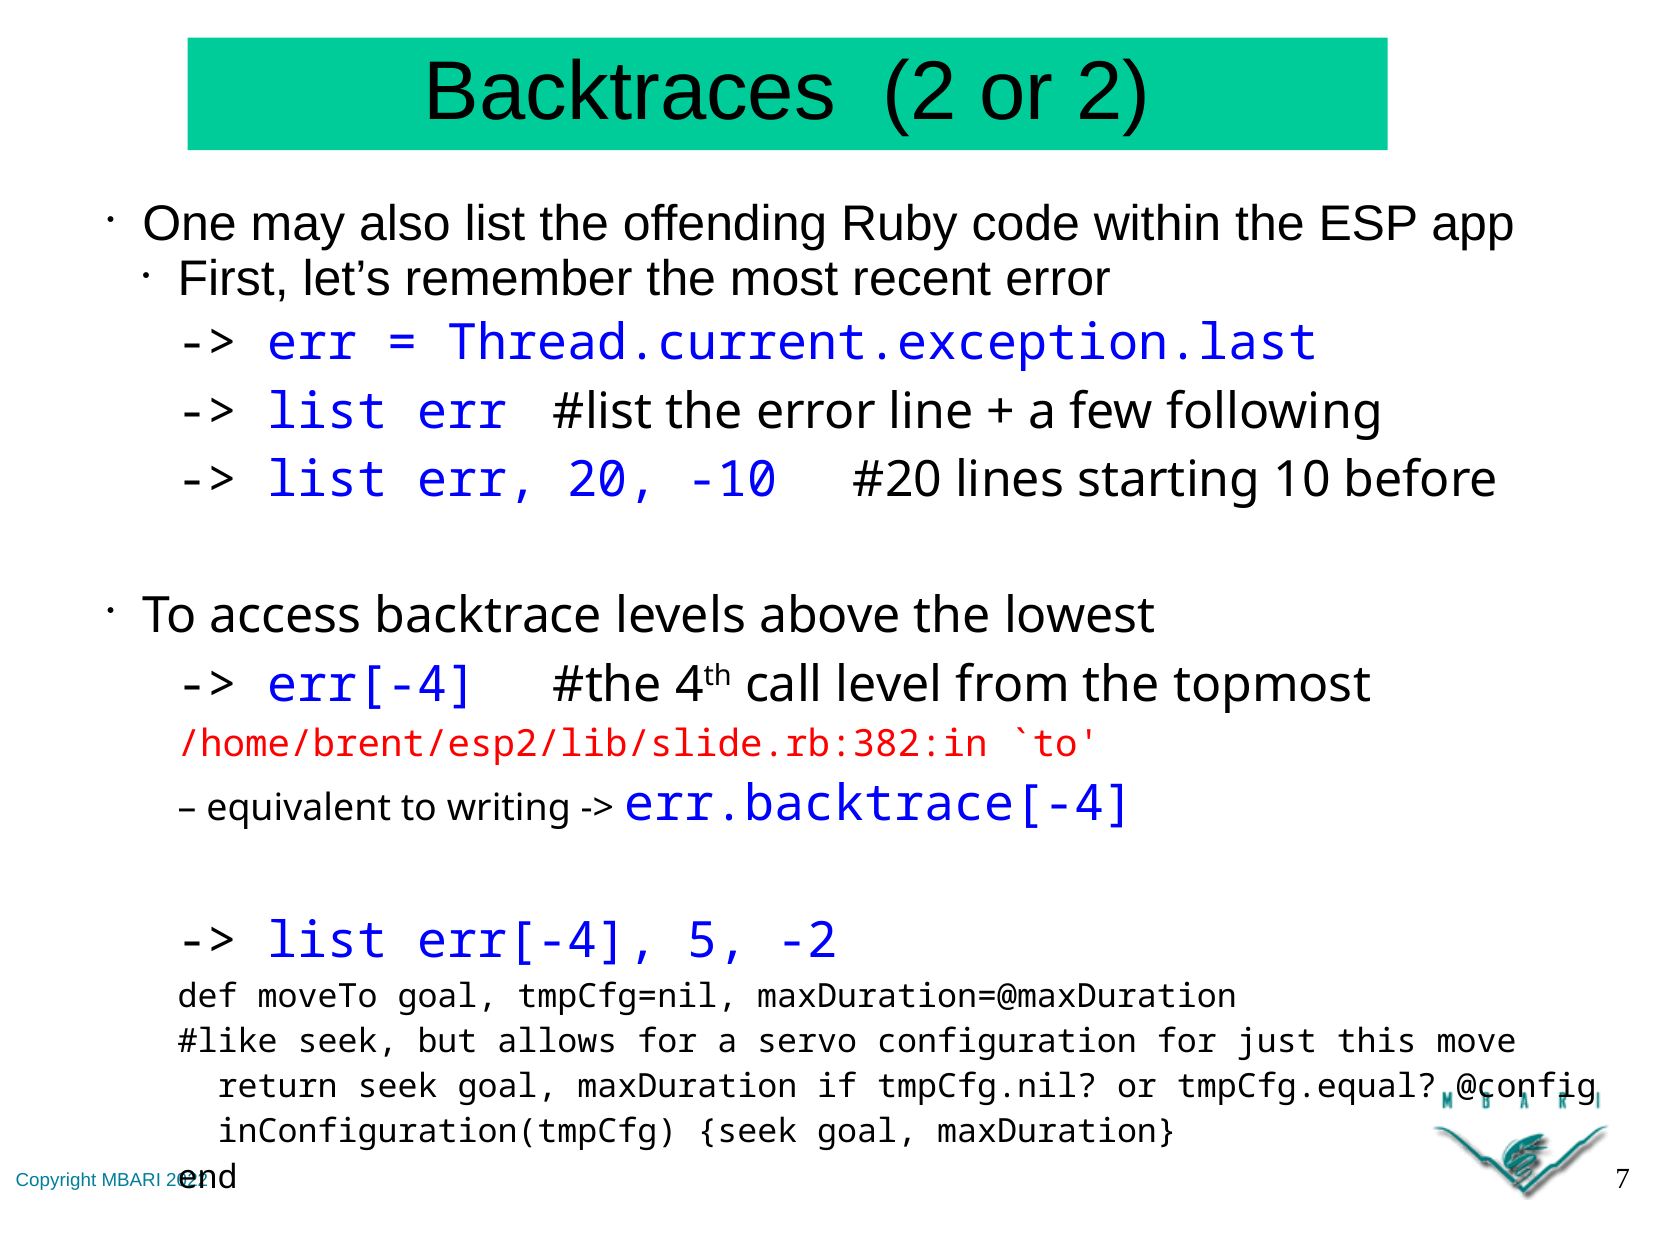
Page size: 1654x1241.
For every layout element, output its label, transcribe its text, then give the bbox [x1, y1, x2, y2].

text_box One may also list the offending Ruby code within the ESP app First, let’s remember the most recent error -> err = Thread.current.exception.last -> list err #list the error line + a few following -> list err, 20, -10 #20 lines starting 10 before To access backtrace levels above the lowest -> err[-4] #the 4th call level from the topmost /home/brent/esp2/lib/slide.rb:382:in `to' – equivalent to writing -> err.backtrace[-4] -> list err[-4], 5, -2 def moveTo goal, tmpCfg=nil, maxDuration=@maxDuration #like seek, but allows for a servo configuration for just this move return seek goal, maxDuration if tmpCfg.nil? or tmpCfg.equal? @config inConfiguration(tmpCfg) {seek goal, maxDuration} end [56, 187, 1613, 1163]
picture [1426, 1163, 1613, 1200]
text_box Backtraces (2 or 2) [187, 37, 1388, 151]
